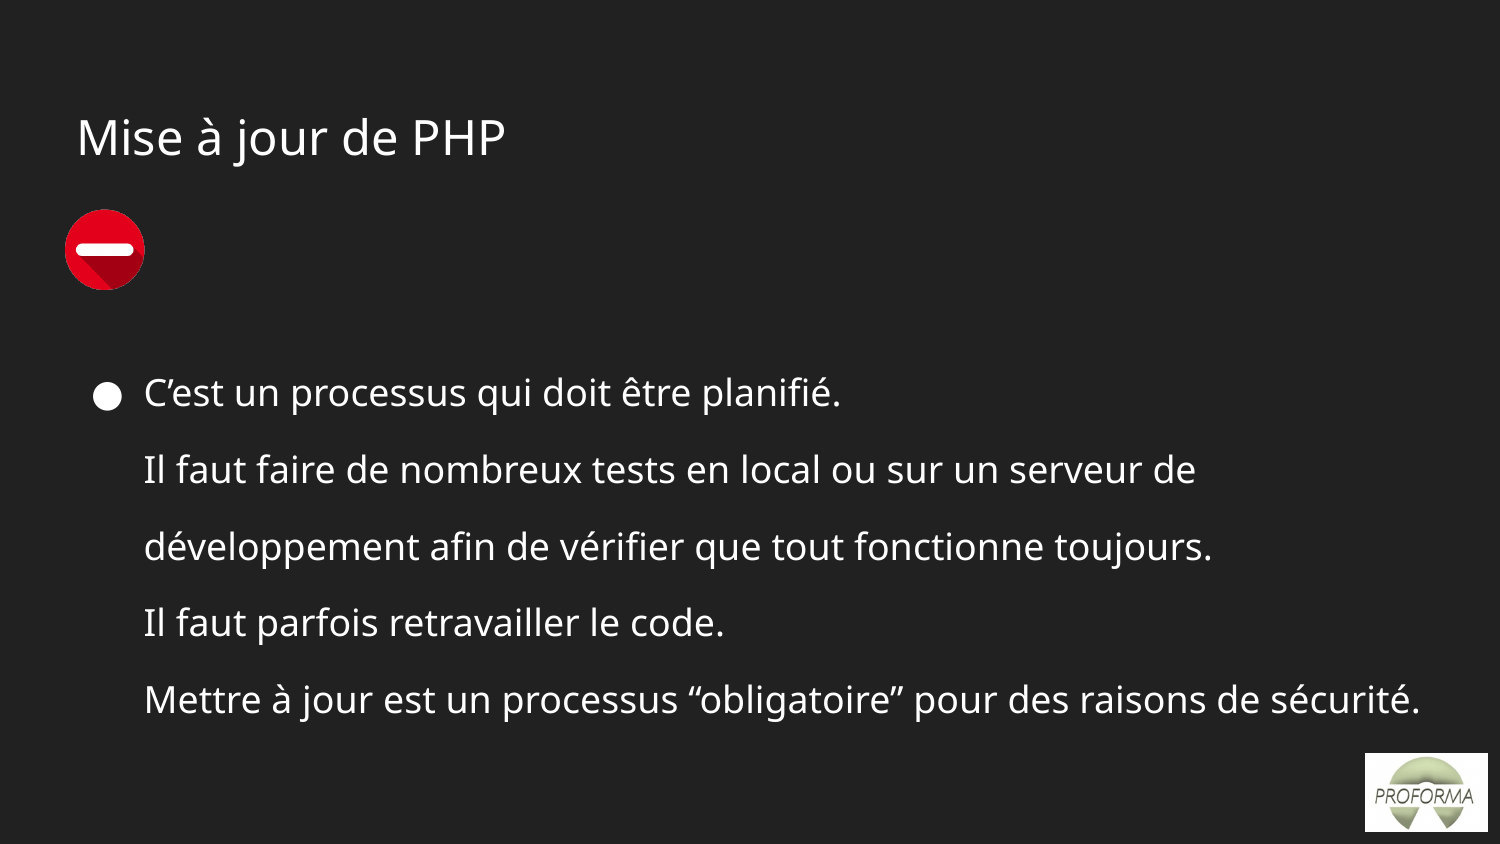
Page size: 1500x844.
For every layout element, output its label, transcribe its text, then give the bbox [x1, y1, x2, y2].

picture [1365, 753, 1488, 832]
picture [61, 207, 148, 293]
title Mise à jour de PHP [61, 88, 674, 185]
title C’est un processus qui doit être planifié. Il faut faire de nombreux tests en local ou sur un serveur de développement afin de vérifier que tout fonctionne toujours. Il faut parfois retravailler le code. Mettre à jour est un processus “obligatoire” pour des raisons de sécurité. [61, 258, 1467, 740]
